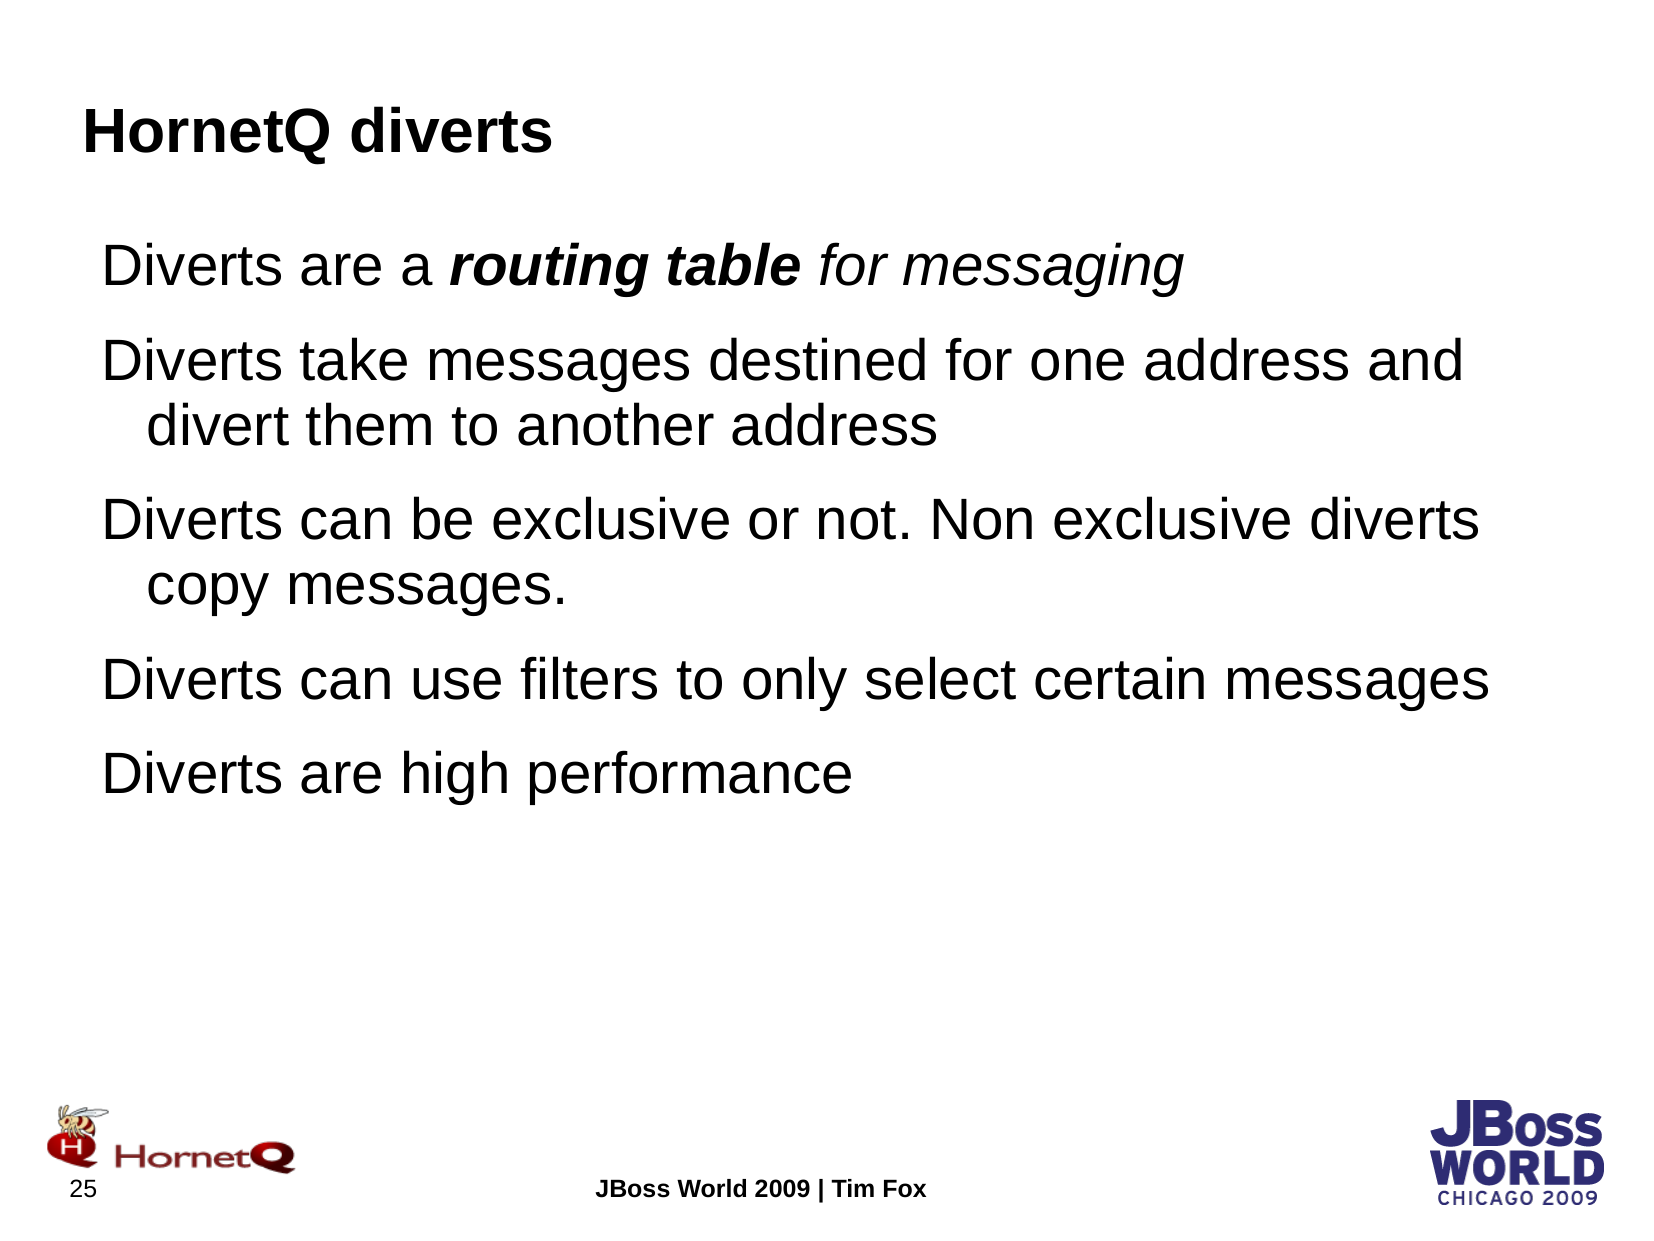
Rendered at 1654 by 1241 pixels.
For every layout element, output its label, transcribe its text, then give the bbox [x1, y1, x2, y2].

list Diverts are a routing table for messaging Diverts take messages destined for one address and divert them to another address Diverts can be exclusive or not. Non exclusive diverts copy messages. Diverts can use filters to only select certain messages Diverts are high performance [86, 232, 1576, 958]
picture [46, 1101, 297, 1177]
title HornetQ diverts [82, 37, 1571, 226]
picture [1430, 1099, 1604, 1212]
